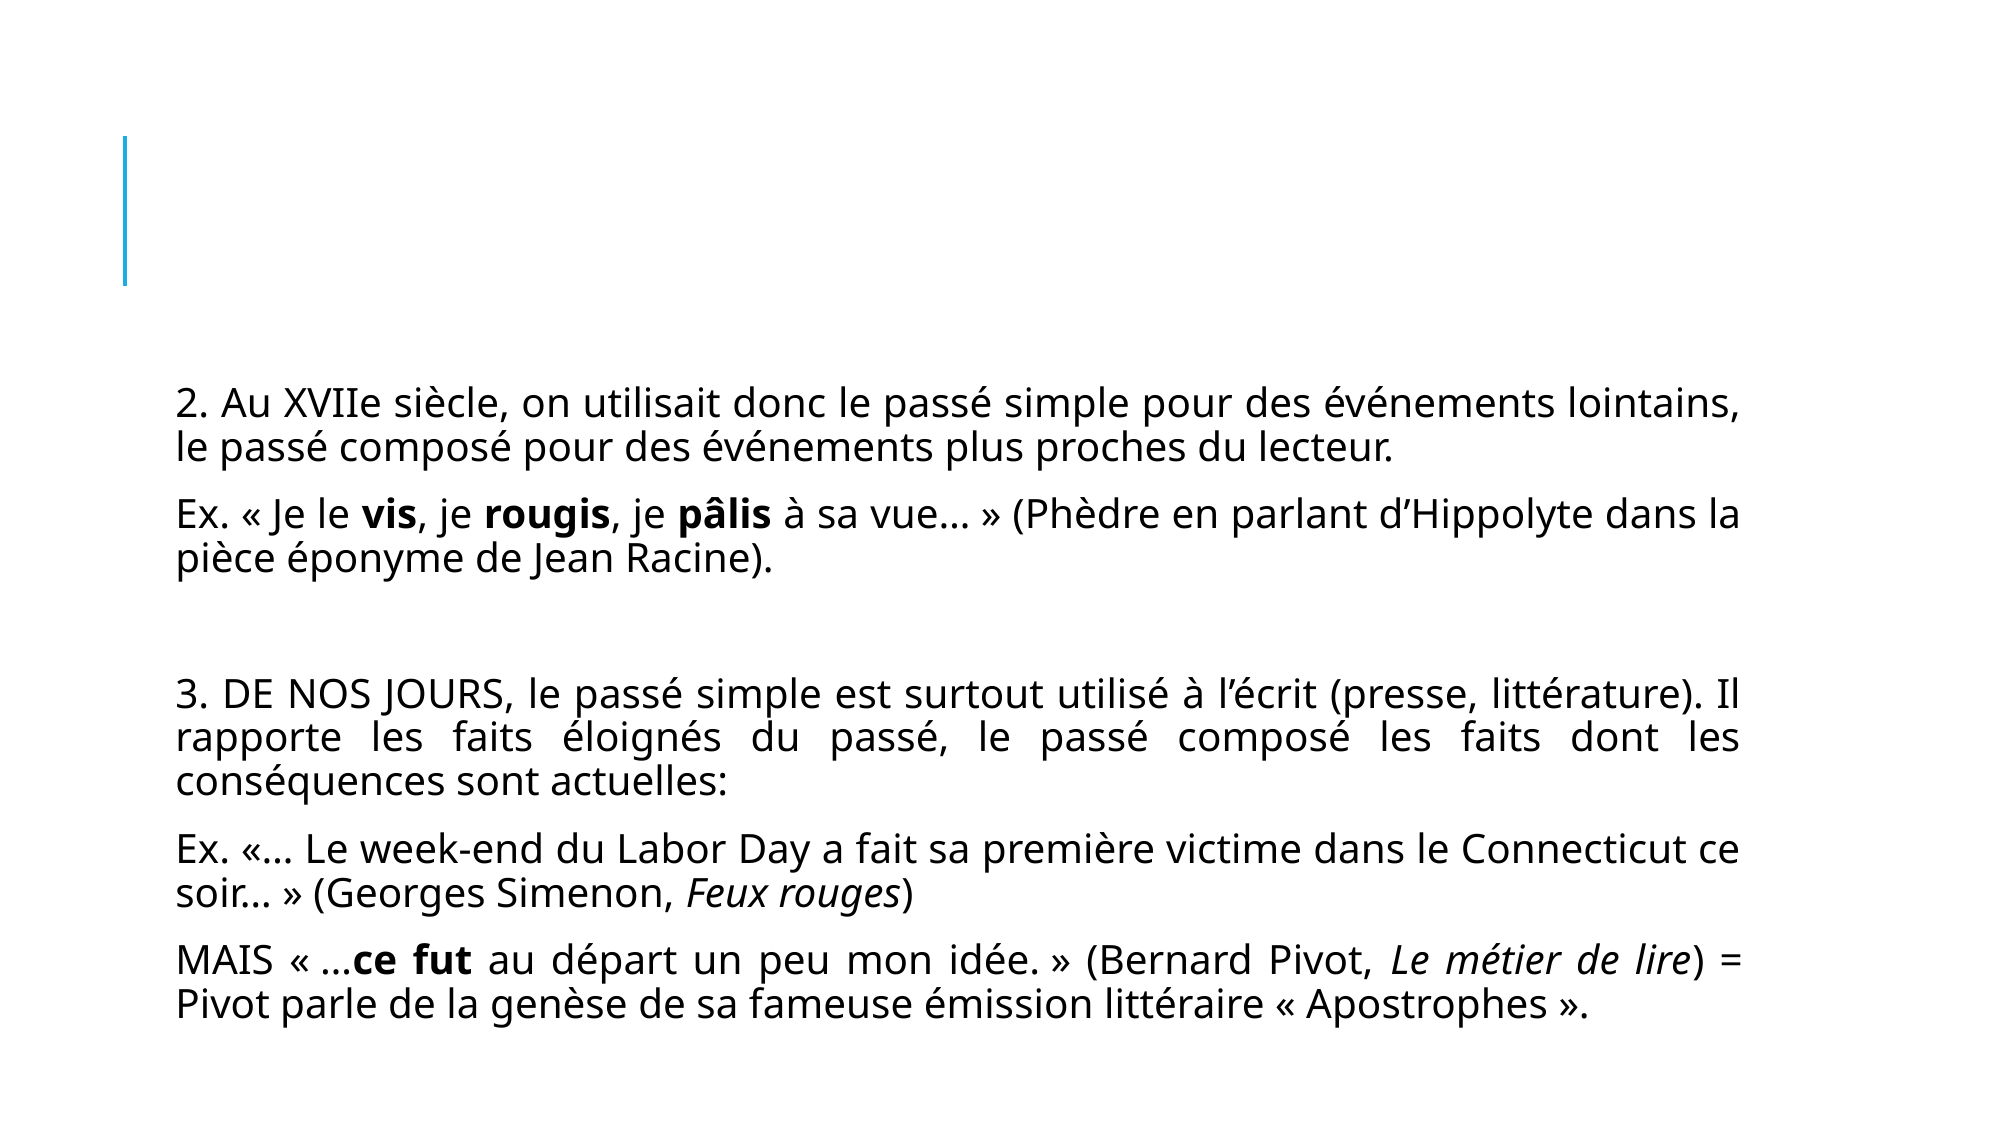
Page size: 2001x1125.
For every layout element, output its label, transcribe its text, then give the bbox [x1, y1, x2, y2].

list 2. Au XVIIe siècle, on utilisait donc le passé simple pour des événements lointains, le passé composé pour des événements plus proches du lecteur. Ex. « Je le vis, je rougis, je pâlis à sa vue… » (Phèdre en parlant d’Hippolyte dans la pièce éponyme de Jean Racine). 3. DE NOS JOURS, le passé simple est surtout utilisé à l’écrit (presse, littérature). Il rapporte les faits éloignés du passé, le passé composé les faits dont les conséquences sont actuelles: Ex. «… Le week-end du Labor Day a fait sa première victime dans le Connecticut ce soir… » (Georges Simenon, Feux rouges) MAIS « …ce fut au départ un peu mon idée. » (Bernard Pivot, Le métier de lire) = Pivot parle de la genèse de sa fameuse émission littéraire « Apostrophes ». [168, 375, 1763, 1036]
